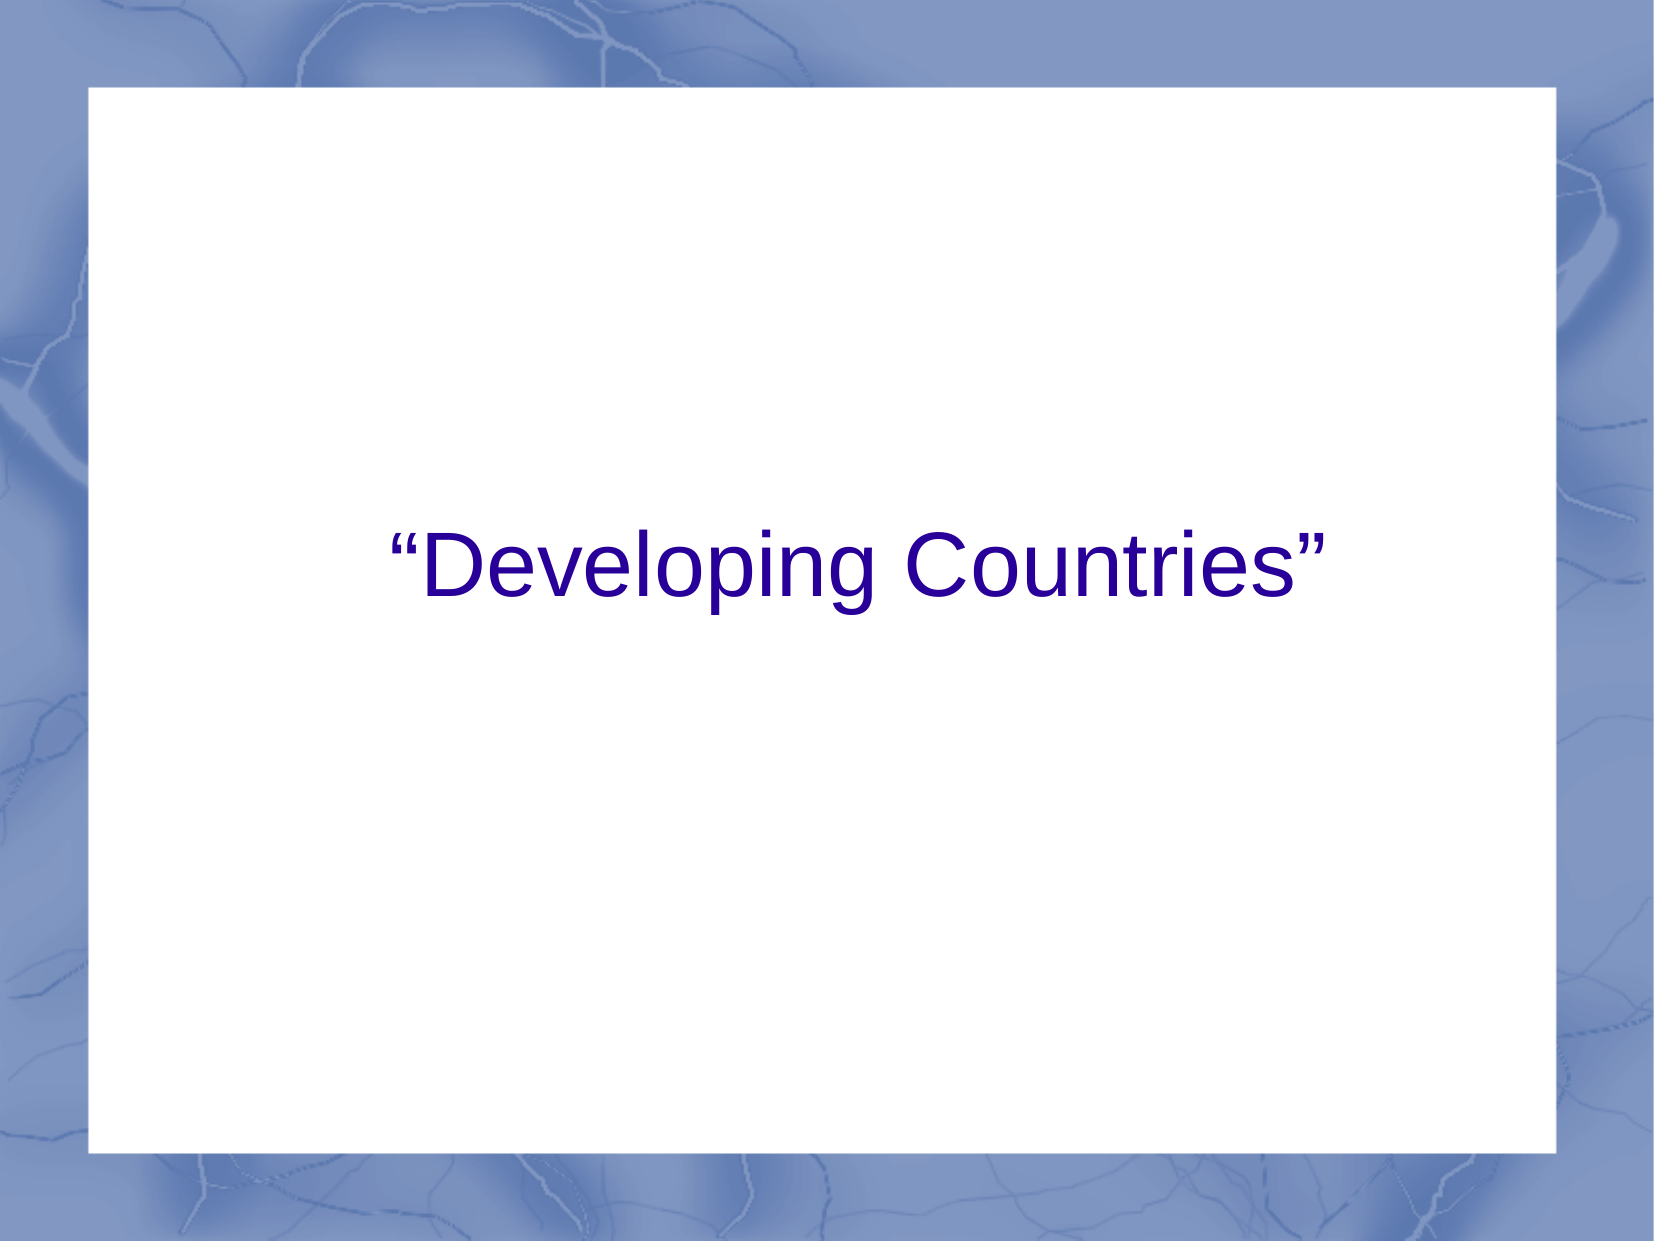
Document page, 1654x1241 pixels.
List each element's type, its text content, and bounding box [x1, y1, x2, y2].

picture [0, 0, 1654, 1241]
title “Developing Countries” [150, 450, 1568, 676]
